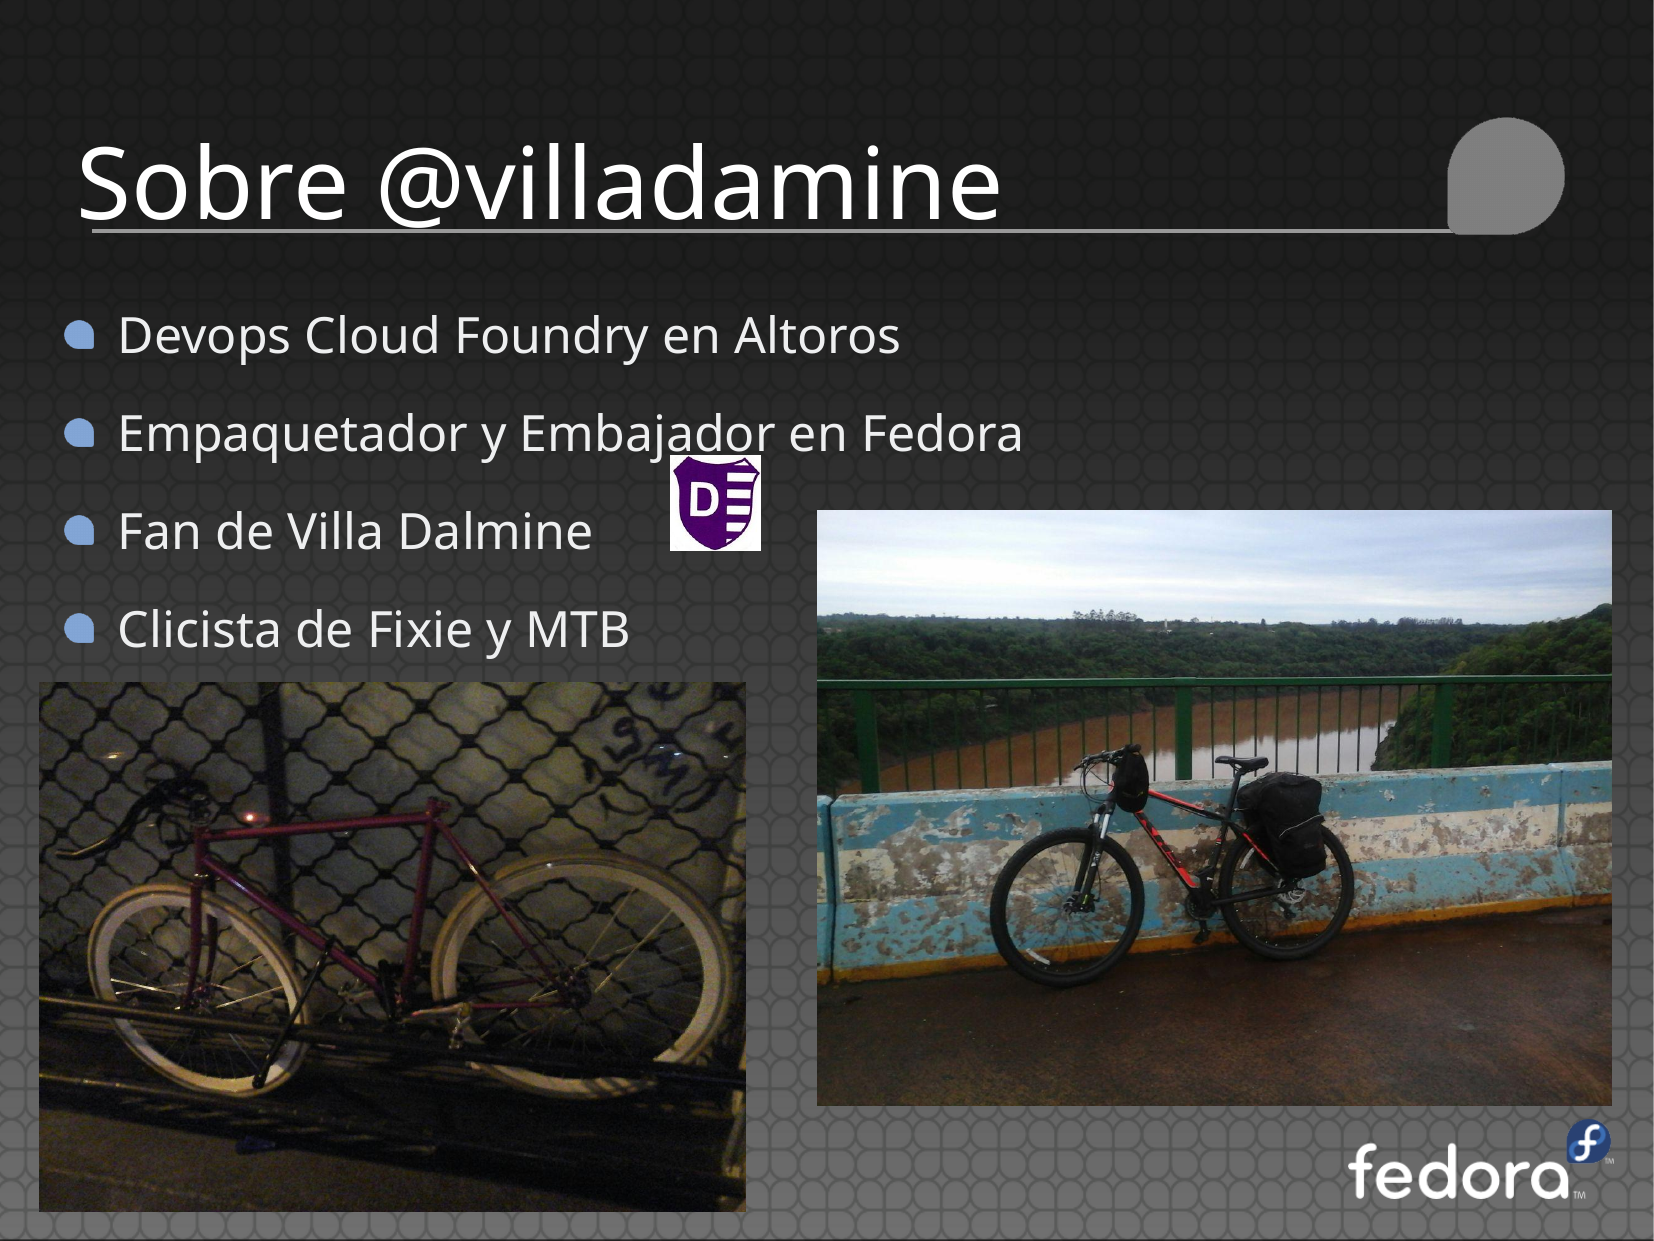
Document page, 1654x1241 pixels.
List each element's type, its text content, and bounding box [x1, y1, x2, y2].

picture [0, 0, 1654, 1241]
list Devops Cloud Foundry en Altoros Empaquetador y Embajador en Fedora Fan de Villa Dalmine Clicista de Fixie y MTB [46, 300, 1536, 1105]
title Sobre @villadamine [76, 112, 1566, 249]
